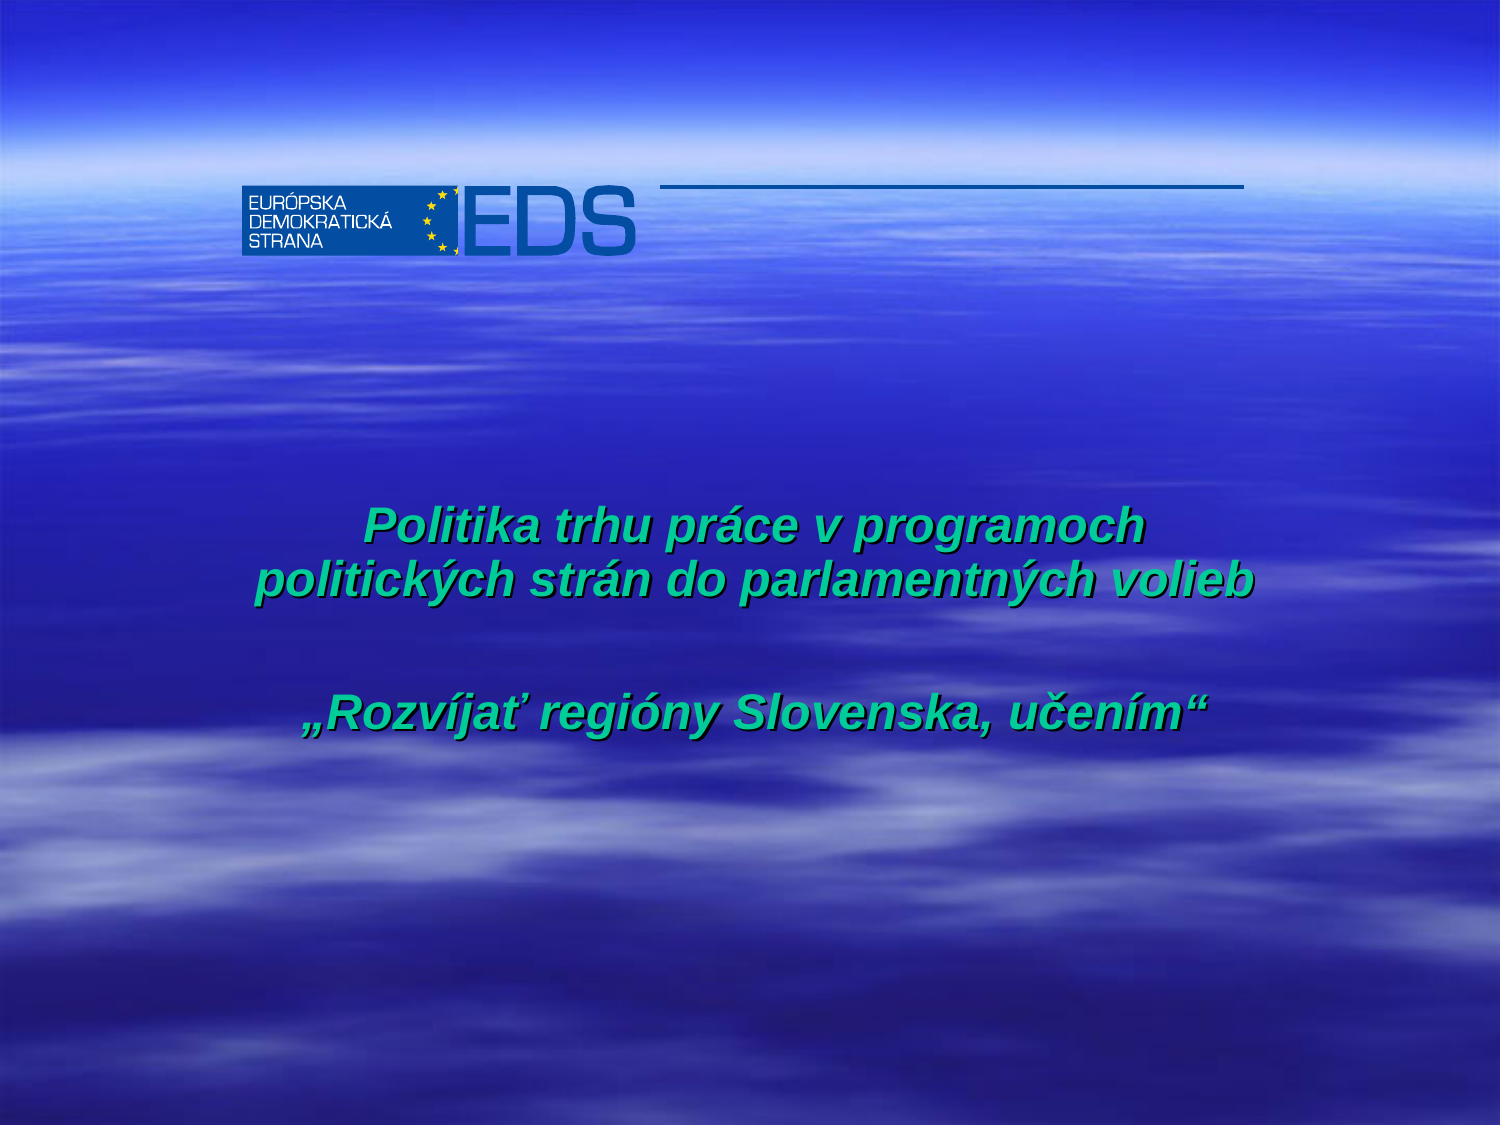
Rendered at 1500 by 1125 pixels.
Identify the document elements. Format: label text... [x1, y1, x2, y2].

picture [0, 0, 1500, 1125]
subtitle Politika trhu práce v programoch politických strán do parlamentných volieb „Rozvíjať regióny Slovenska, učením“ [230, 491, 1281, 1125]
